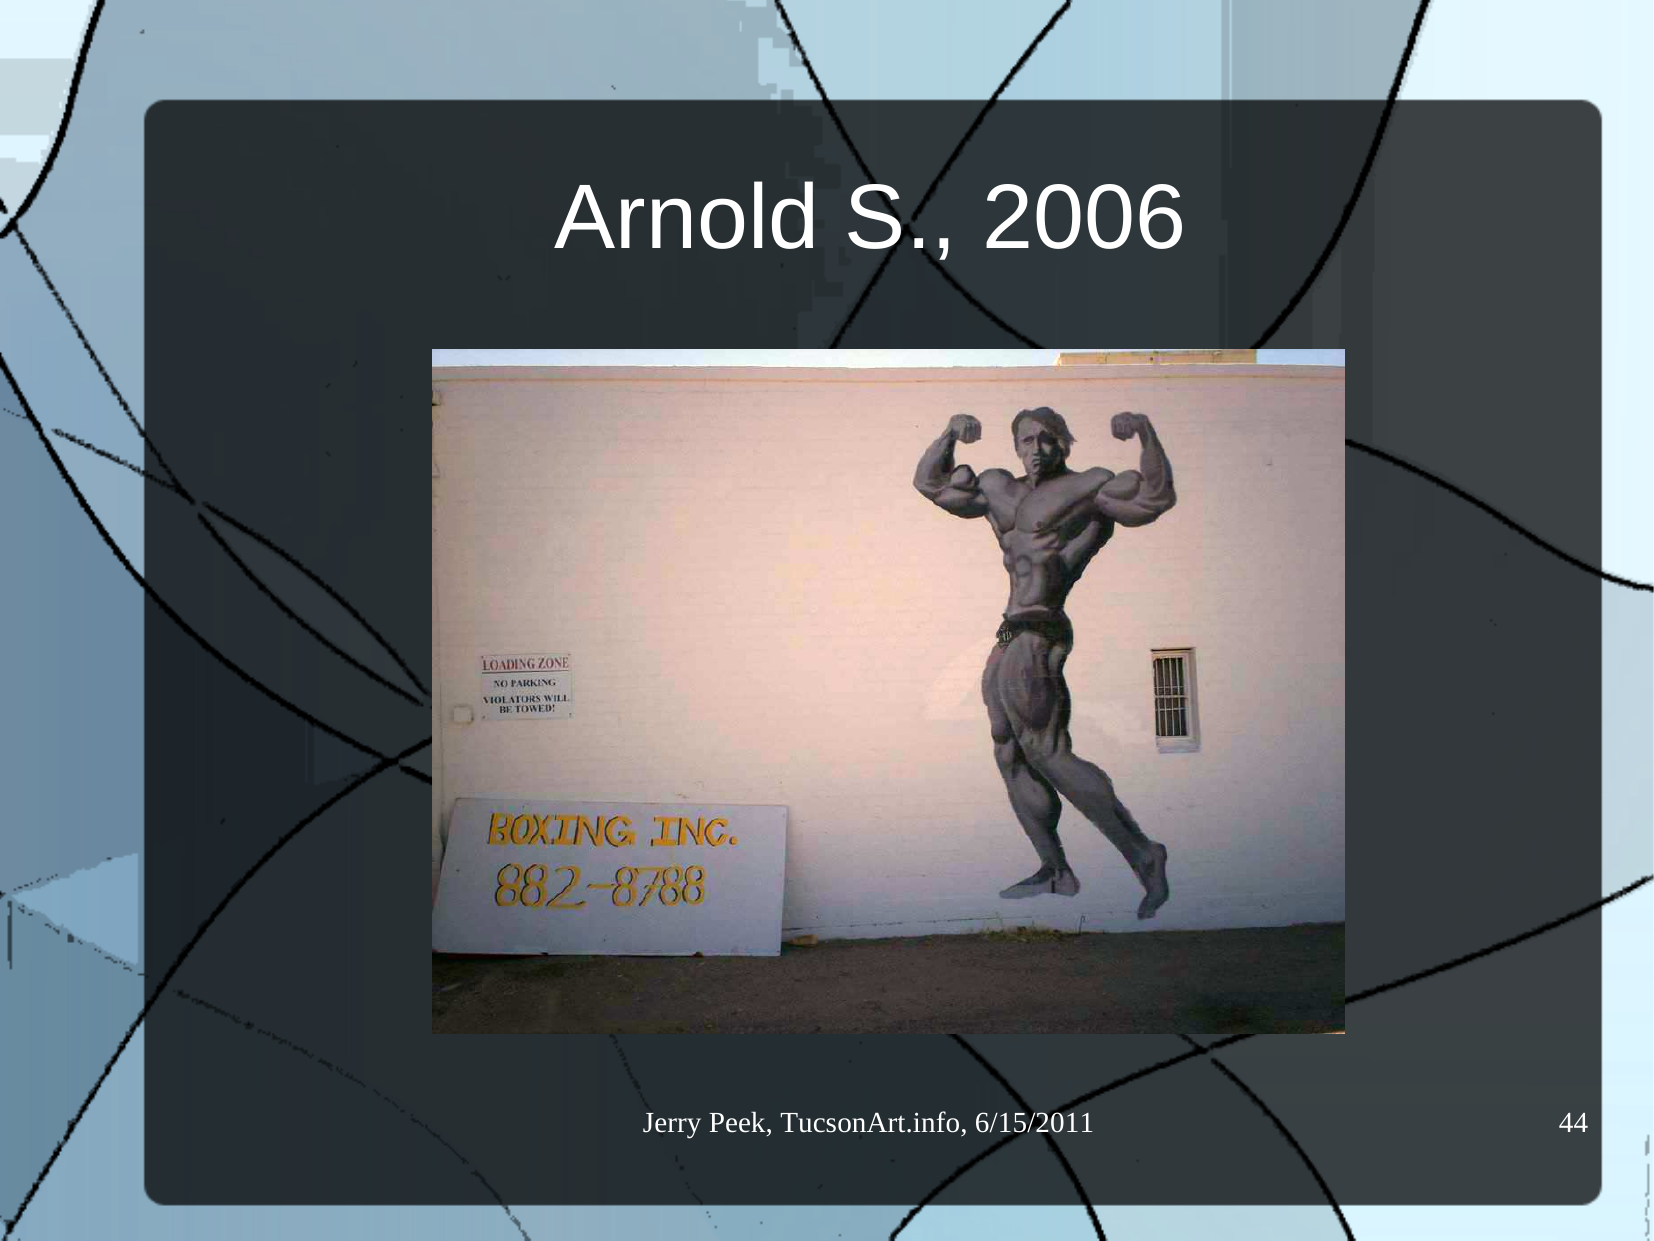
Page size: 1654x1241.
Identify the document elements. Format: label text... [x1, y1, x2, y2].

picture [0, 0, 1654, 1241]
title Arnold S., 2006 [159, 108, 1583, 325]
